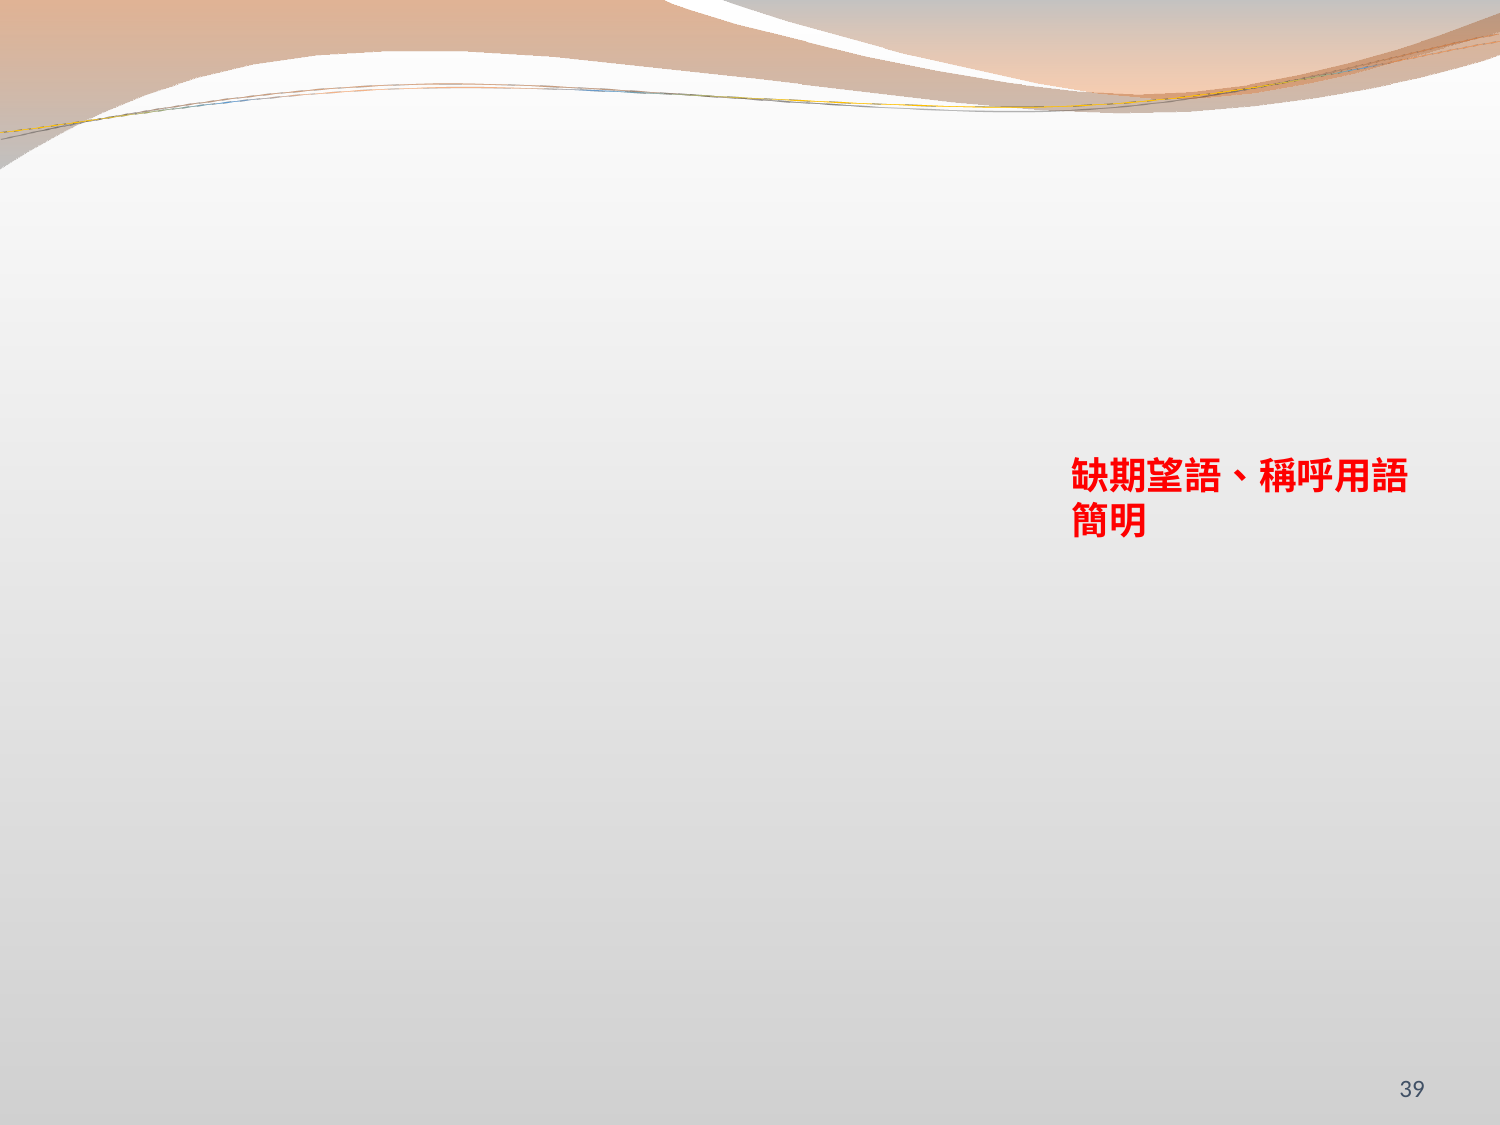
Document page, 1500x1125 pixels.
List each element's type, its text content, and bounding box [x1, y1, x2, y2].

text_box 缺期望語、稱呼用語簡明 [1056, 444, 1447, 550]
picture [0, 0, 1500, 1125]
